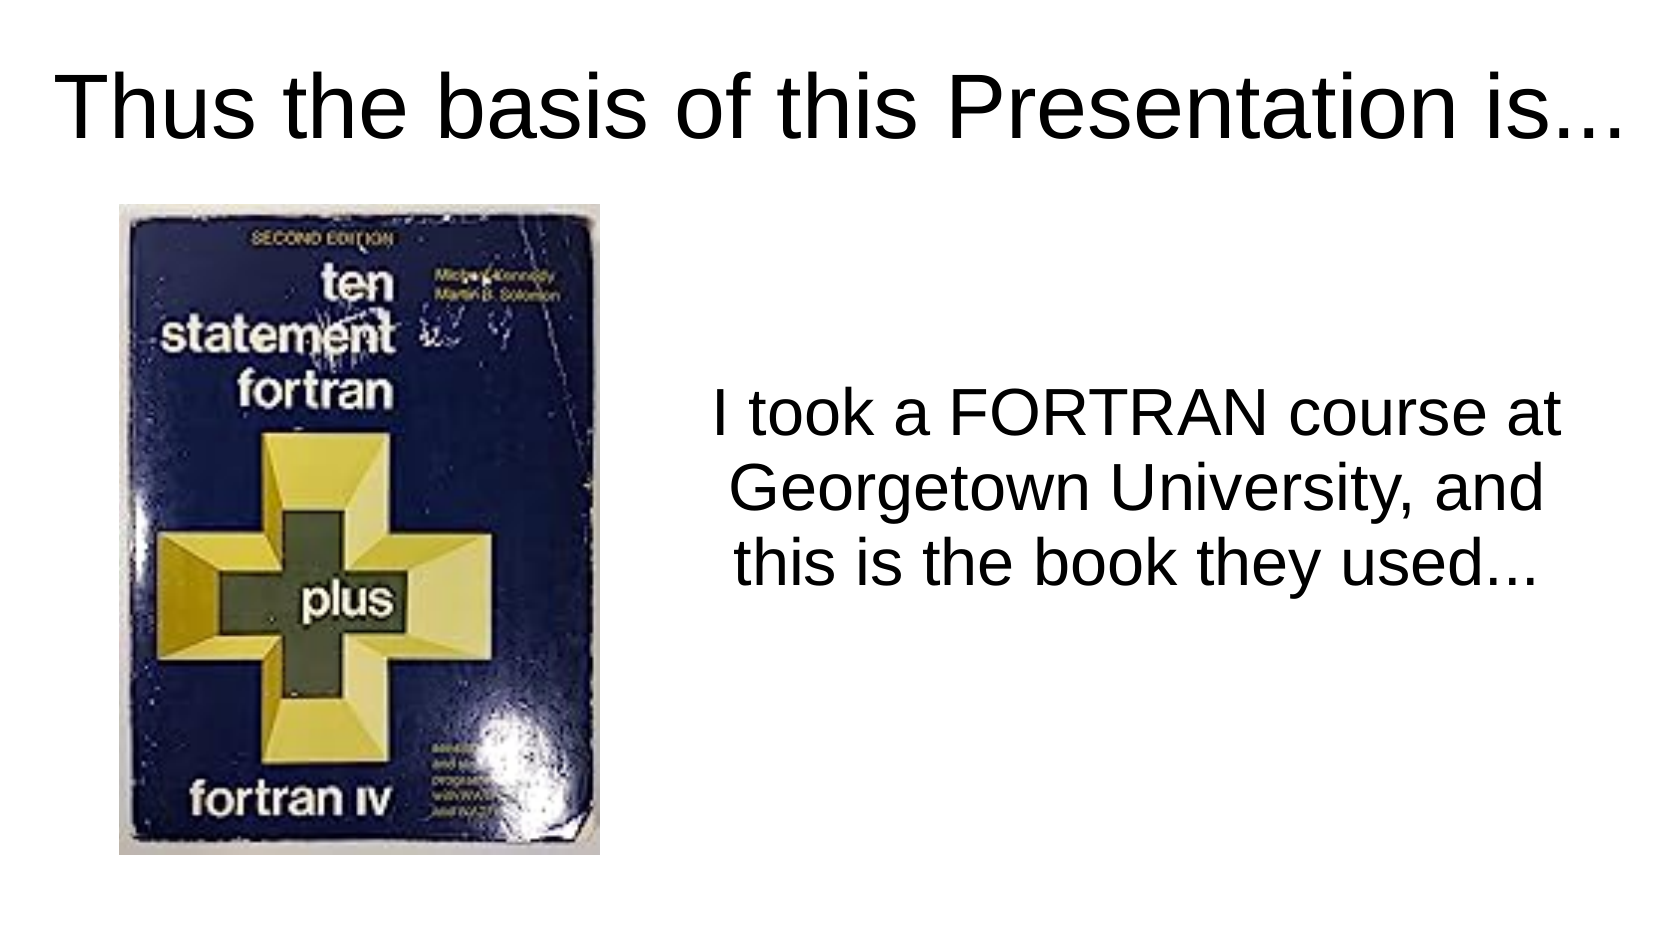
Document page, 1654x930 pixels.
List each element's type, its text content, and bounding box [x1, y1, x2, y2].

title Thus the basis of this Presentation is... [4, 29, 1653, 185]
text_box I took a FORTRAN course at Georgetown University, and this is the book they used... [704, 217, 1571, 757]
picture [119, 204, 600, 855]
